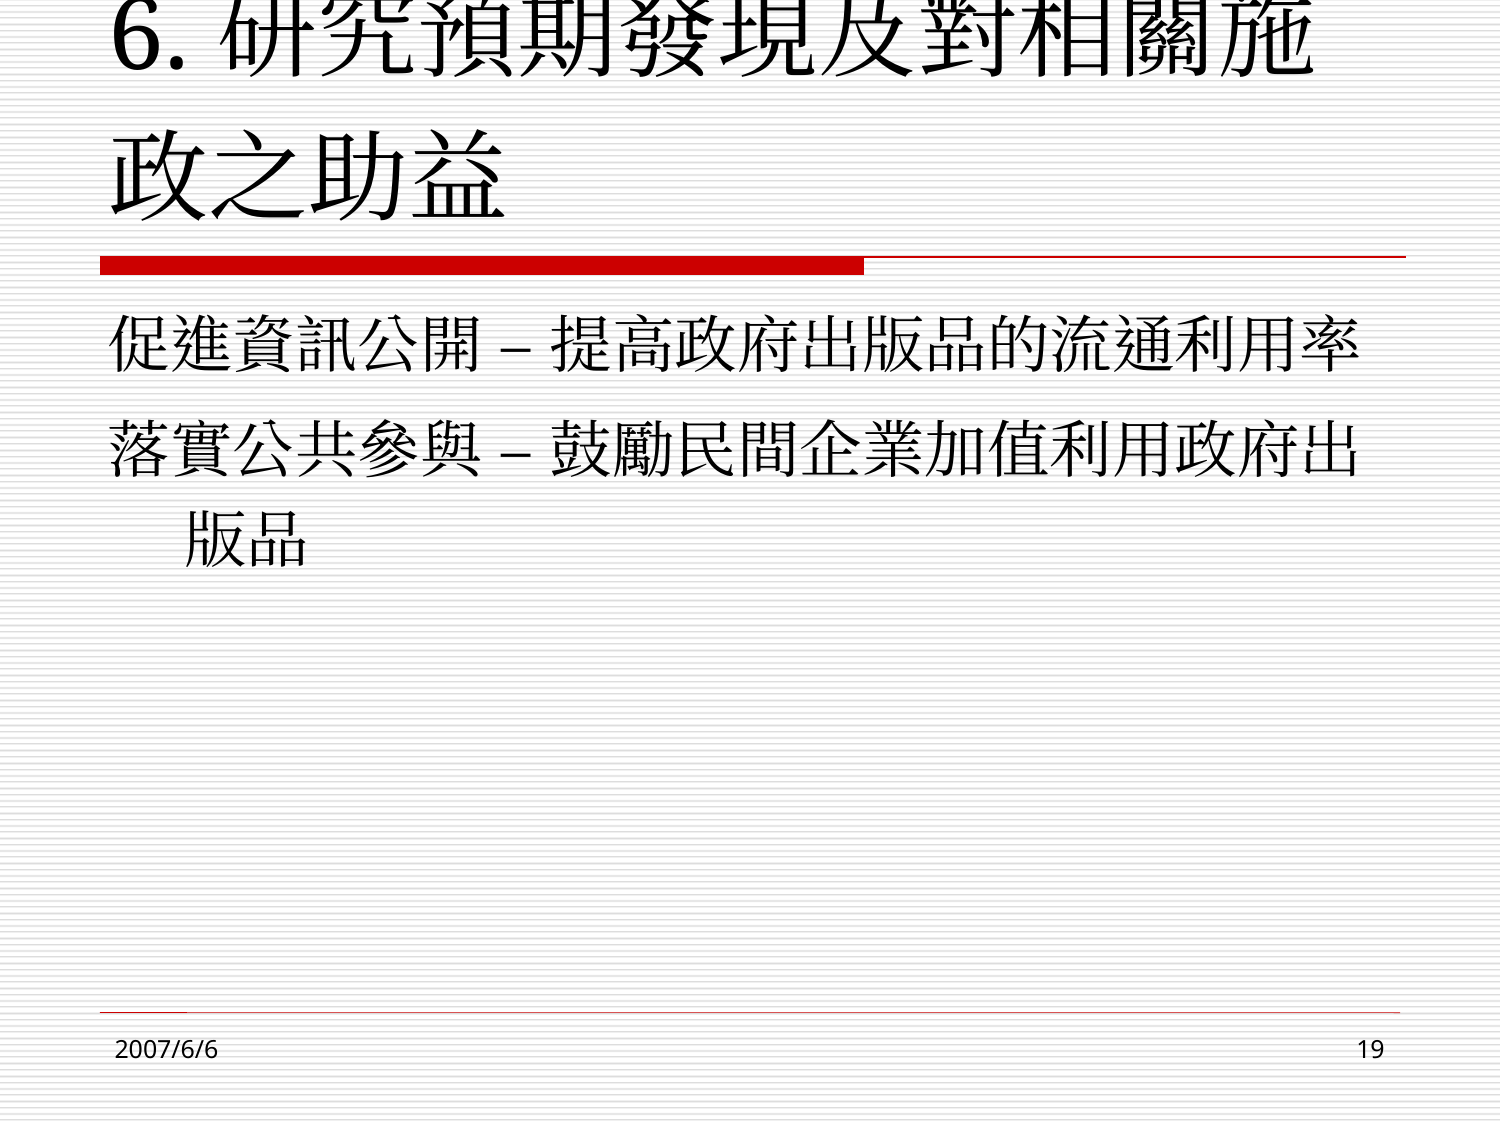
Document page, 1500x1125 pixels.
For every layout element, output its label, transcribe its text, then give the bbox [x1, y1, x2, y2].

picture [0, 0, 1500, 1125]
title 6.研究預期發現及對相關施政之助益 [94, 0, 1407, 250]
list 促進資訊公開 – 提高政府出版品的流通利用率 落實公共參與 – 鼓勵民間企業加值利用政府出版品 [92, 287, 1406, 989]
